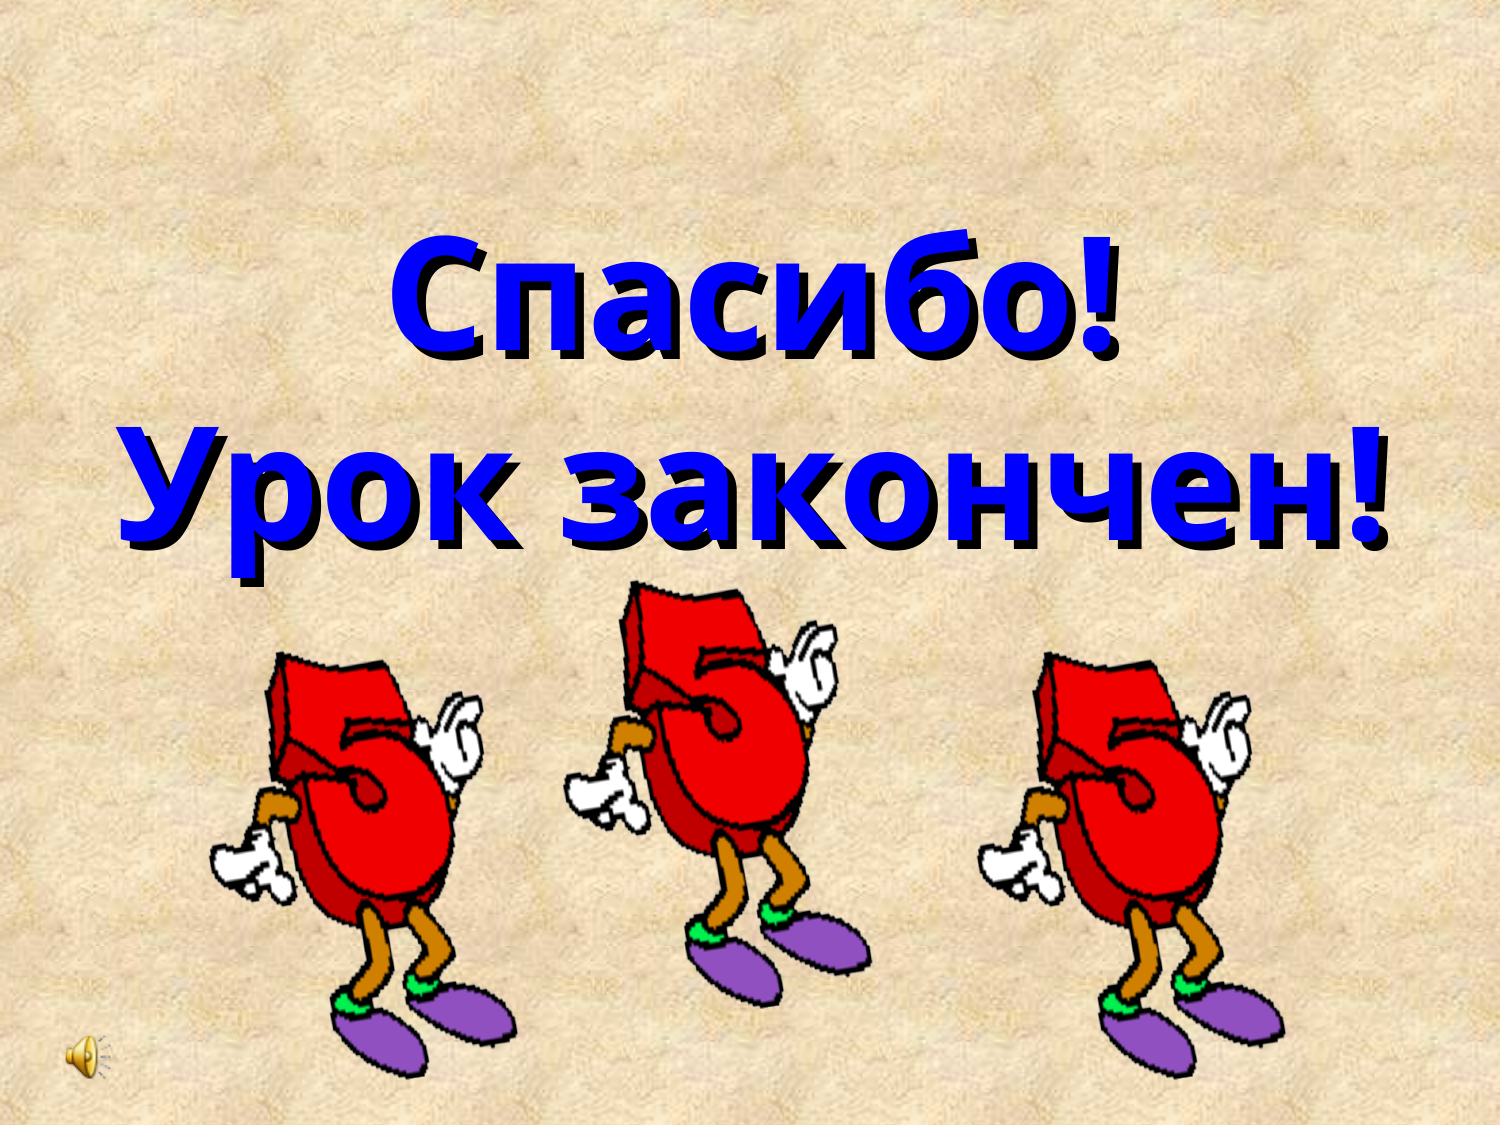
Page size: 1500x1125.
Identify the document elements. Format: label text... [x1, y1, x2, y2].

picture [0, 0, 1500, 1125]
text_box Спасибо! Урок закончен! [76, 184, 1427, 373]
